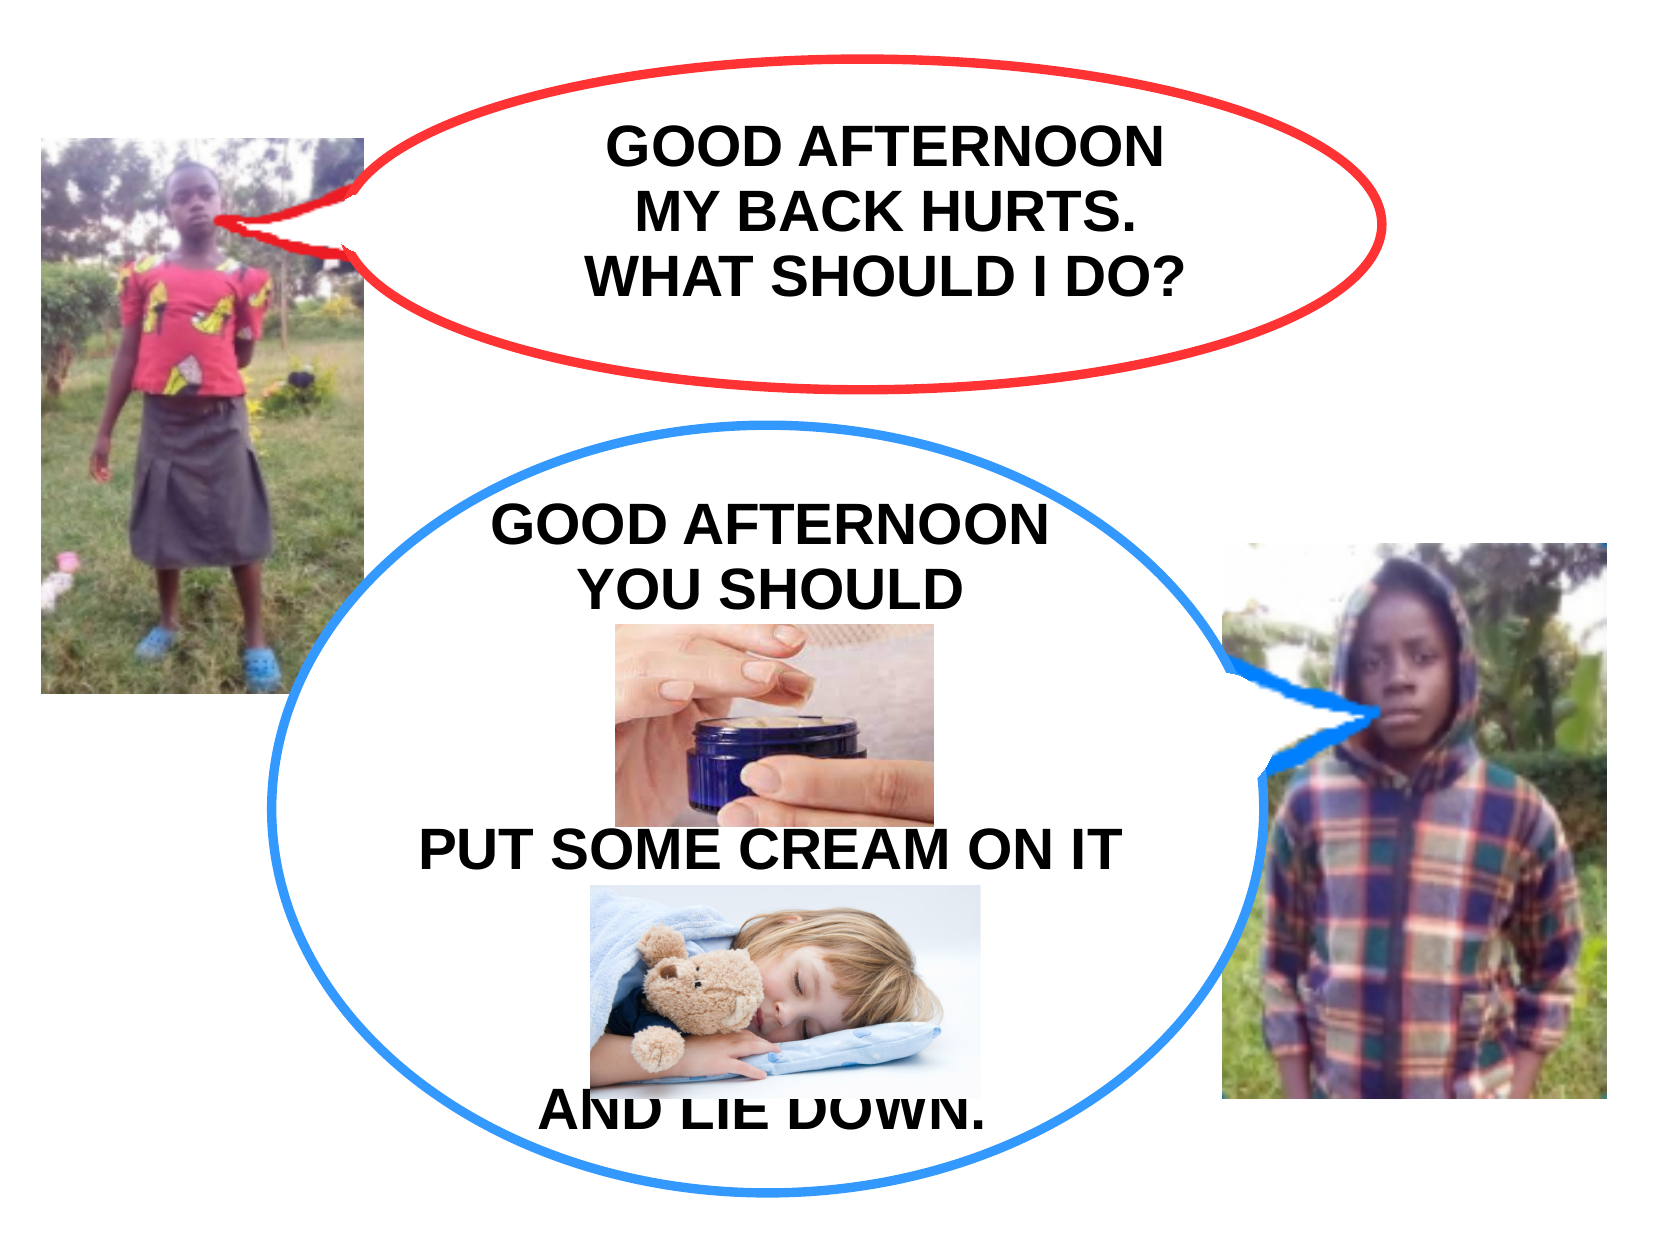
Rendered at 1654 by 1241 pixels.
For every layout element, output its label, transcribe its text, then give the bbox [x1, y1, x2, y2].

picture [590, 885, 981, 1099]
picture [615, 624, 934, 827]
text_box [581, 1165, 954, 1193]
text_box [271, 555, 395, 1063]
text_box [1146, 560, 1276, 1058]
picture [41, 138, 364, 694]
text_box [503, 425, 1032, 484]
text_box [1241, 111, 1382, 338]
text_box [333, 59, 1225, 352]
picture [1222, 543, 1607, 1099]
text_box GOOD AFTERNOON MY BACK HURTS. WHAT SHOULD I DO? [531, 106, 1241, 388]
text_box GOOD AFTERNOON YOU SHOULD PUT SOME CREAM ON IT AND LIE DOWN. [395, 484, 1146, 1165]
